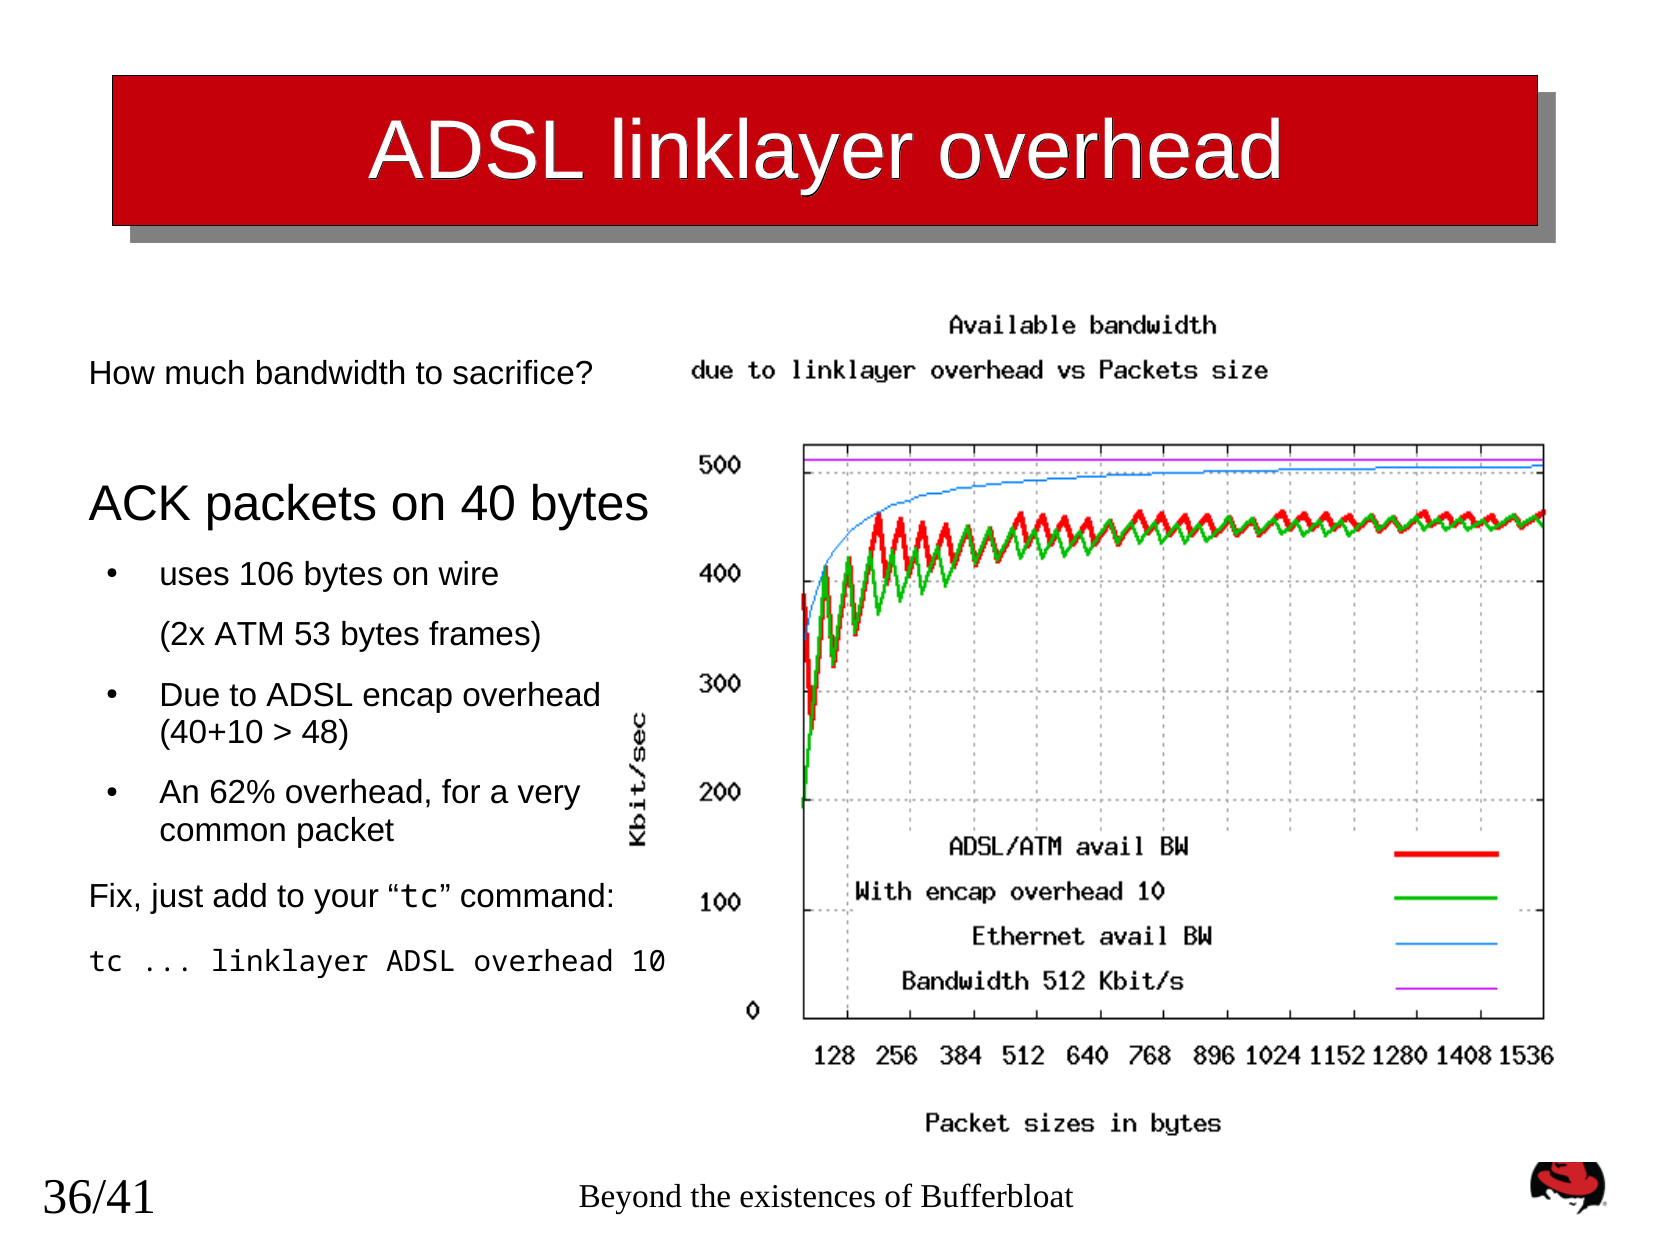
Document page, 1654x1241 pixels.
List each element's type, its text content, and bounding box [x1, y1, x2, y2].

title ADSL linklayer overhead [116, 75, 1538, 226]
list How much bandwidth to sacrifice? ACK packets on 40 bytes uses 106 bytes on wire (2x ATM 53 bytes frames) Due to ADSL encap overhead (40+10 > 48) An 62% overhead, for a very common packet Fix, just add to your “tc” command: tc ... linklayer ADSL overhead 10 [88, 354, 680, 1034]
picture [614, 265, 1615, 1224]
